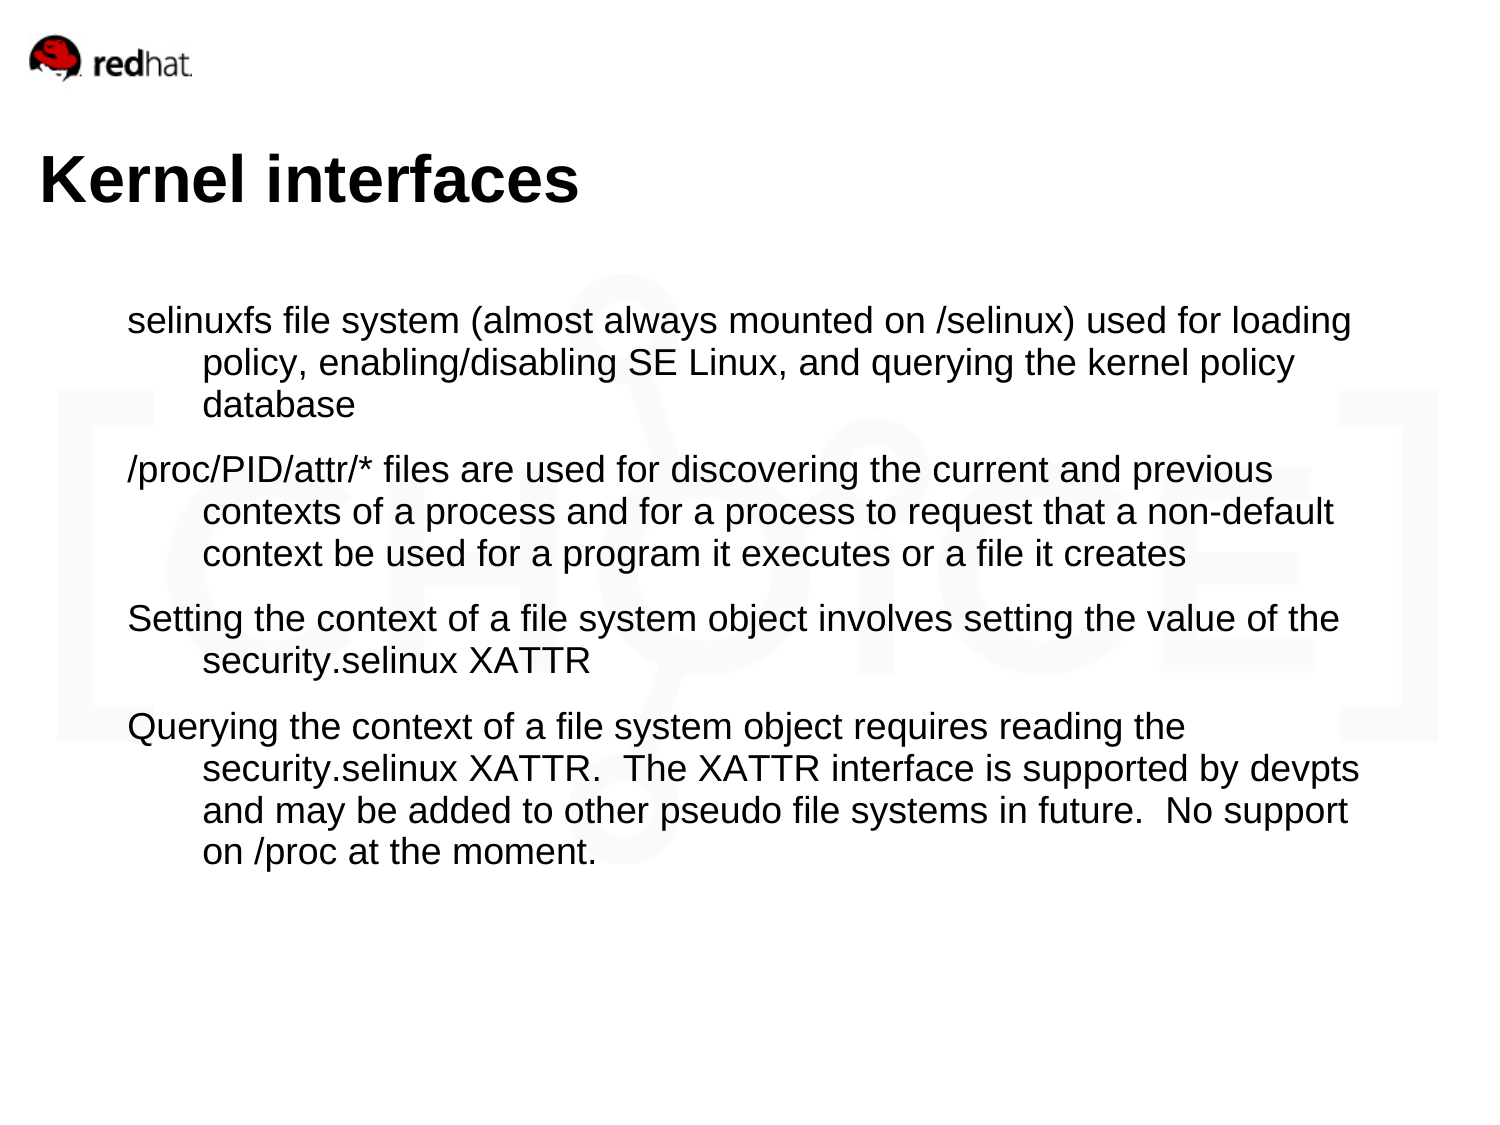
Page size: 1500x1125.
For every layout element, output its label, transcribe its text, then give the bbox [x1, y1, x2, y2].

picture [28, 33, 192, 82]
title Kernel interfaces [25, 82, 1378, 225]
picture [57, 274, 1438, 864]
list selinuxfs file system (almost always mounted on /selinux) used for loading policy, enabling/disabling SE Linux, and querying the kernel policy database /proc/PID/attr/* files are used for discovering the current and previous contexts of a process and for a process to request that a non-default context be used for a program it executes or a file it creates Setting the context of a file system object involves setting the value of the security.selinux XATTR Querying the context of a file system object requires reading the security.selinux XATTR. The XATTR interface is supported by devpts and may be added to other pseudo file systems in future. No support on /proc at the moment. [112, 291, 1389, 956]
